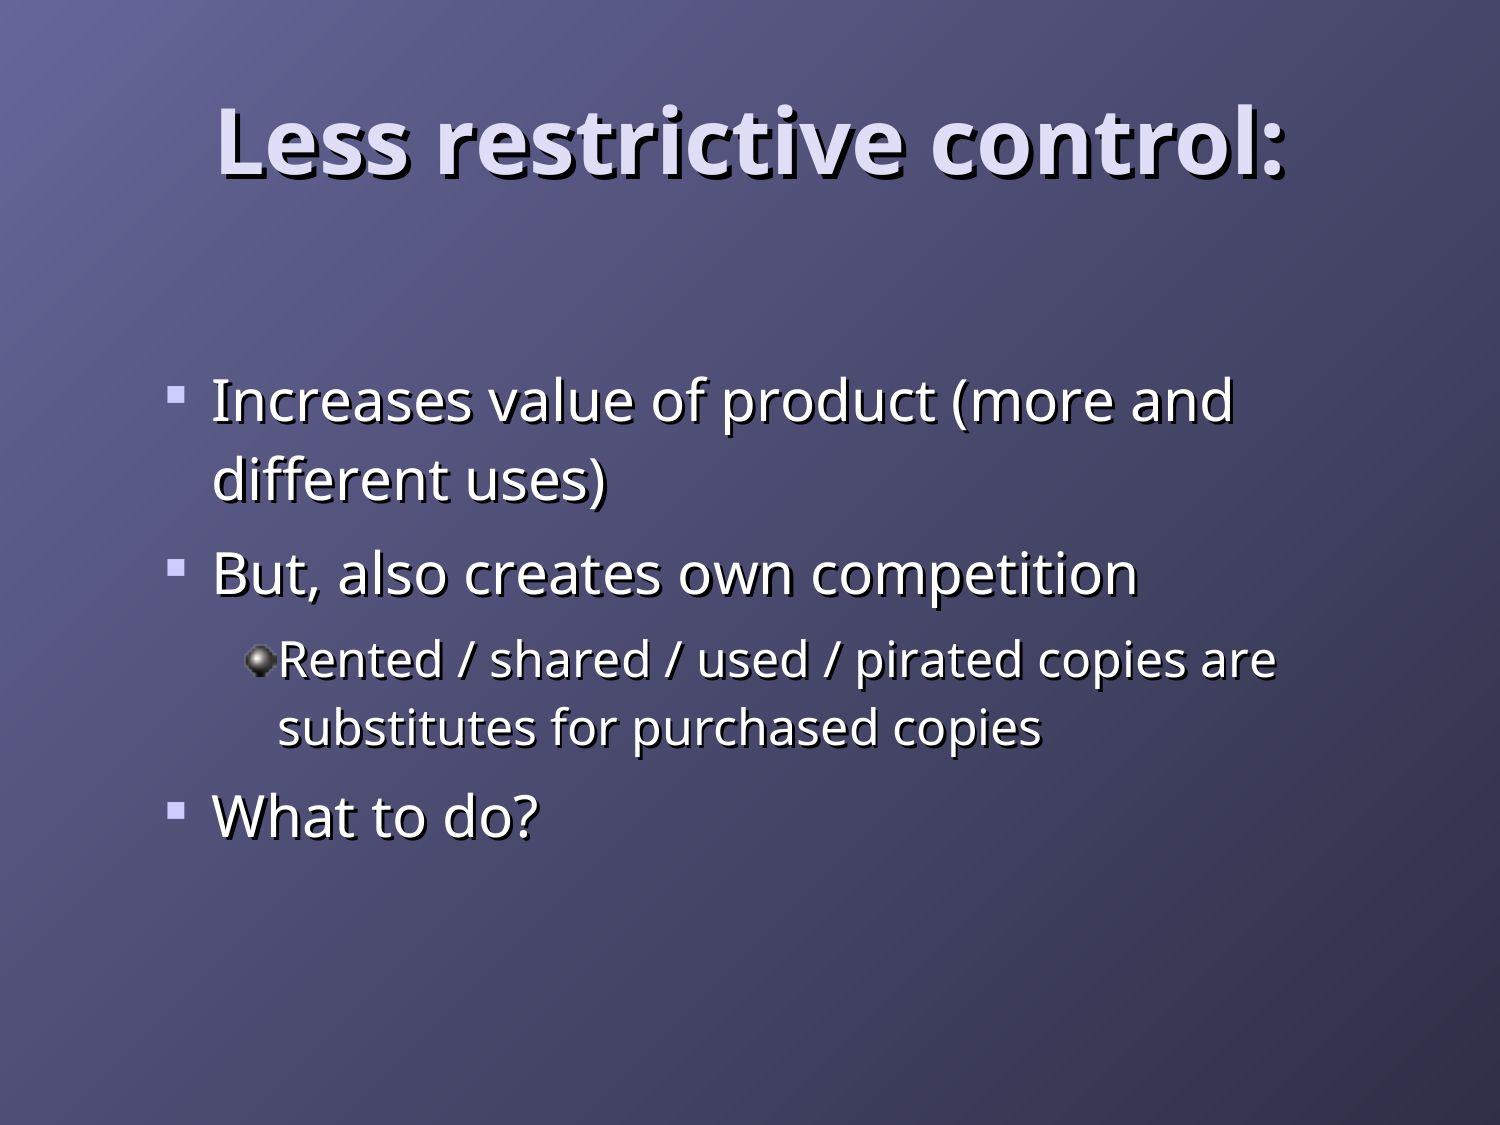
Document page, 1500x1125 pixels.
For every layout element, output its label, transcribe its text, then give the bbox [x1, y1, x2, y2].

list Increases value of product (more and different uses) But, also creates own competition Rented / shared / used / pirated copies are substitutes for purchased copies What to do? [75, 262, 1426, 1007]
title Less restrictive control: [75, 45, 1426, 233]
